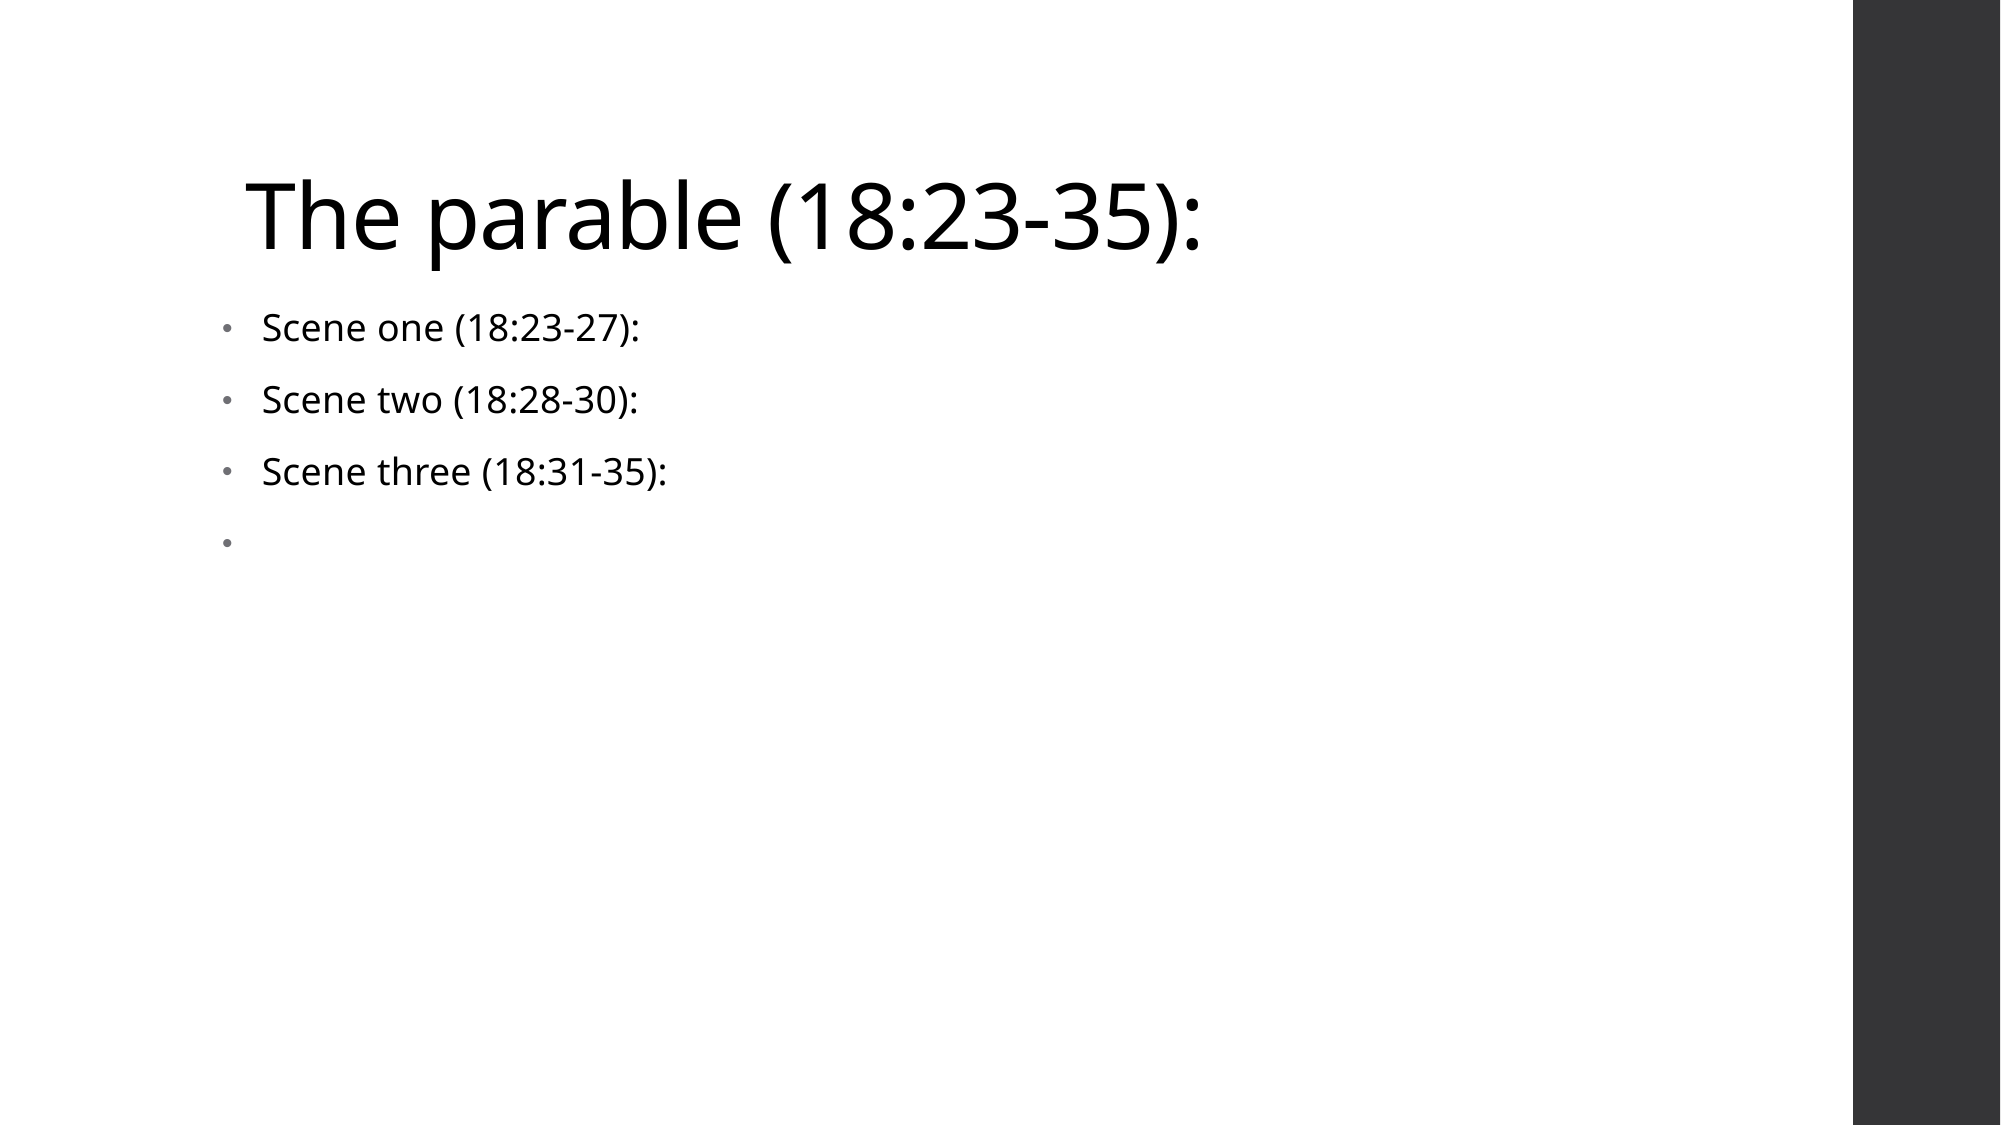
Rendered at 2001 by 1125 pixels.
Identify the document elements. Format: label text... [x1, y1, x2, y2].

list Scene one (18:23-27): Scene two (18:28-30): Scene three (18:31-35): [206, 299, 1617, 1014]
title The parable (18:23-35): [206, 60, 1797, 278]
